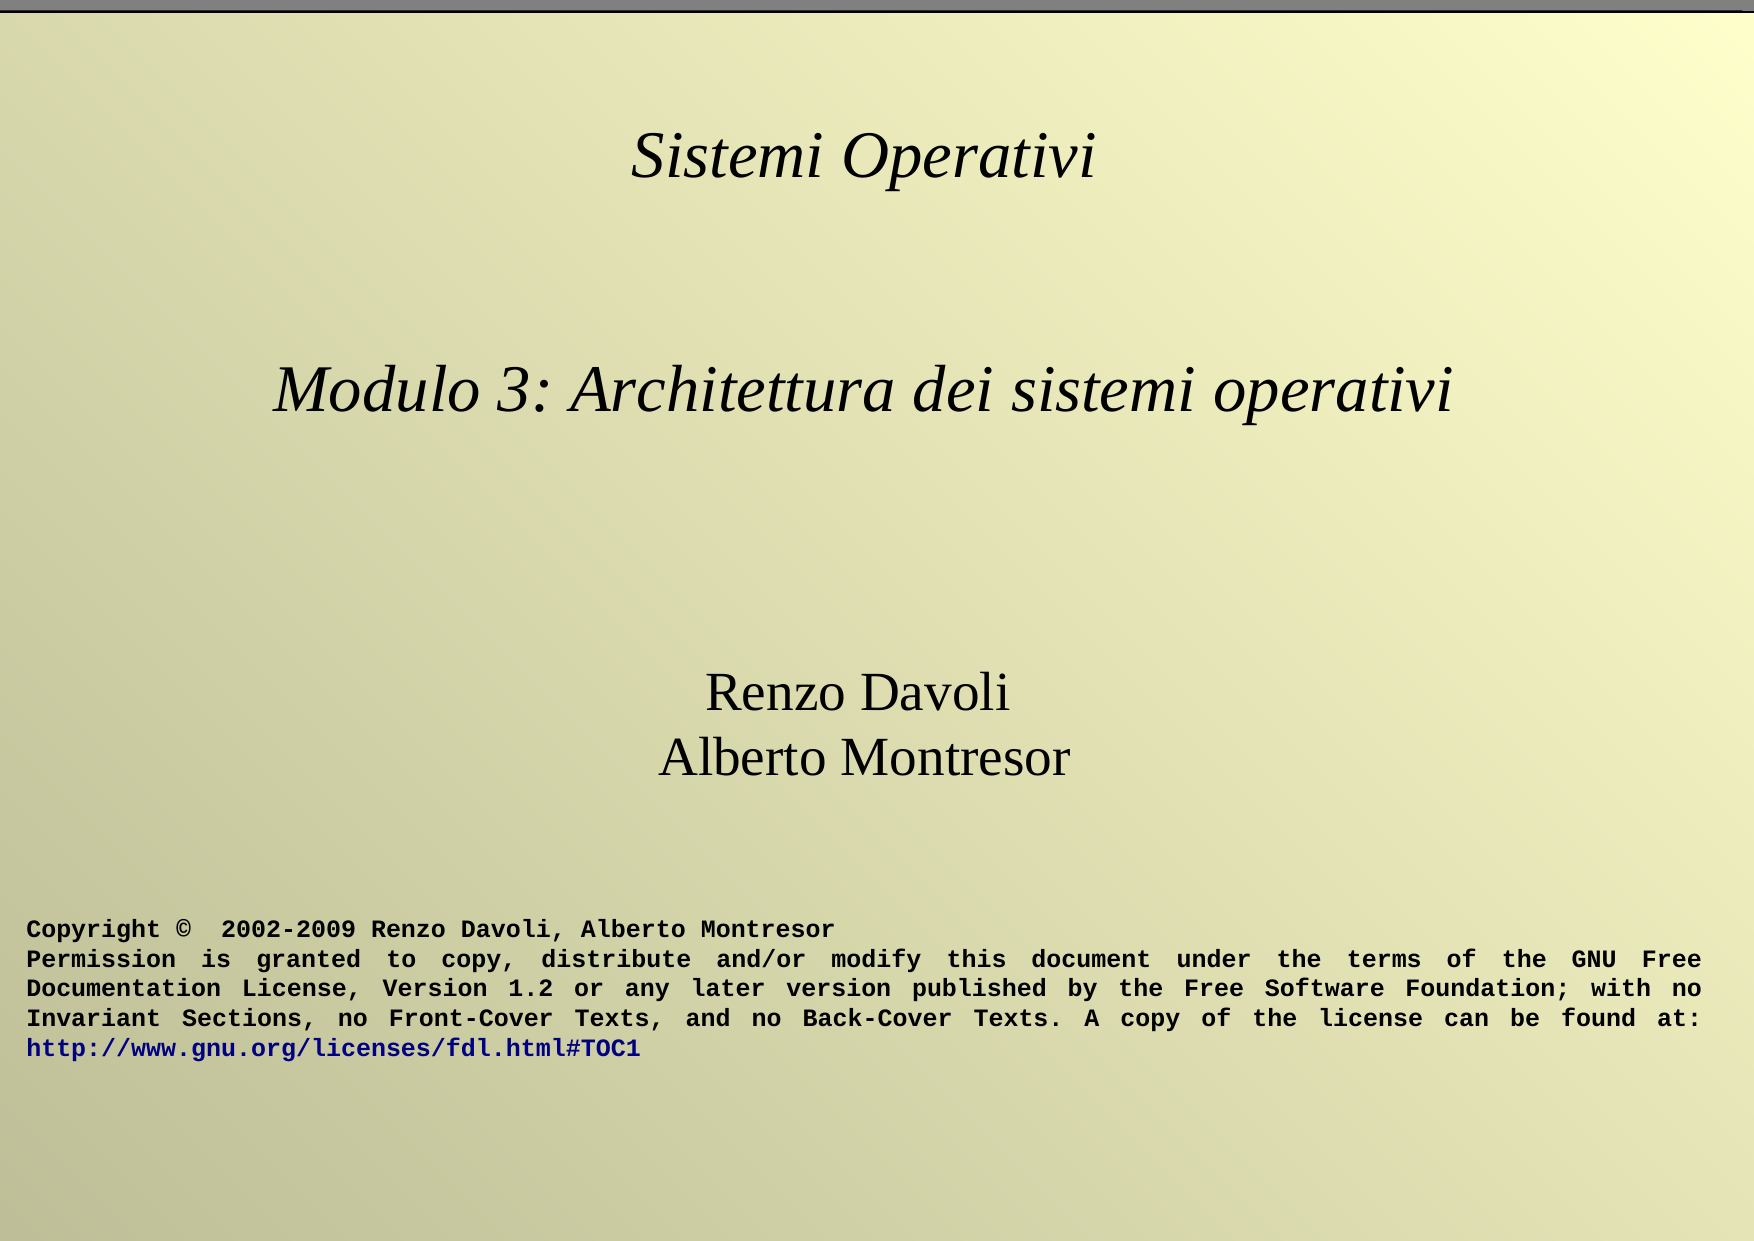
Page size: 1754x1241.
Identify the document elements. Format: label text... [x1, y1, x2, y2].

text_box [0, 11, 1754, 1241]
text_box Sistemi Operativi Modulo 3: Architettura dei sistemi operativi Renzo Davoli Alberto Montresor Copyright © 2002-2009 Renzo Davoli, Alberto Montresor Permission is granted to copy, distribute and/or modify this document under the terms of the GNU Free Documentation License, Version 1.2 or any later version published by the Free Software Foundation; with no Invariant Sections, no Front-Cover Texts, and no Back-Cover Texts. A copy of the license can be found at: http://www.gnu.org/licenses/fdl.html#TOC1 [26, 40, 1704, 1159]
